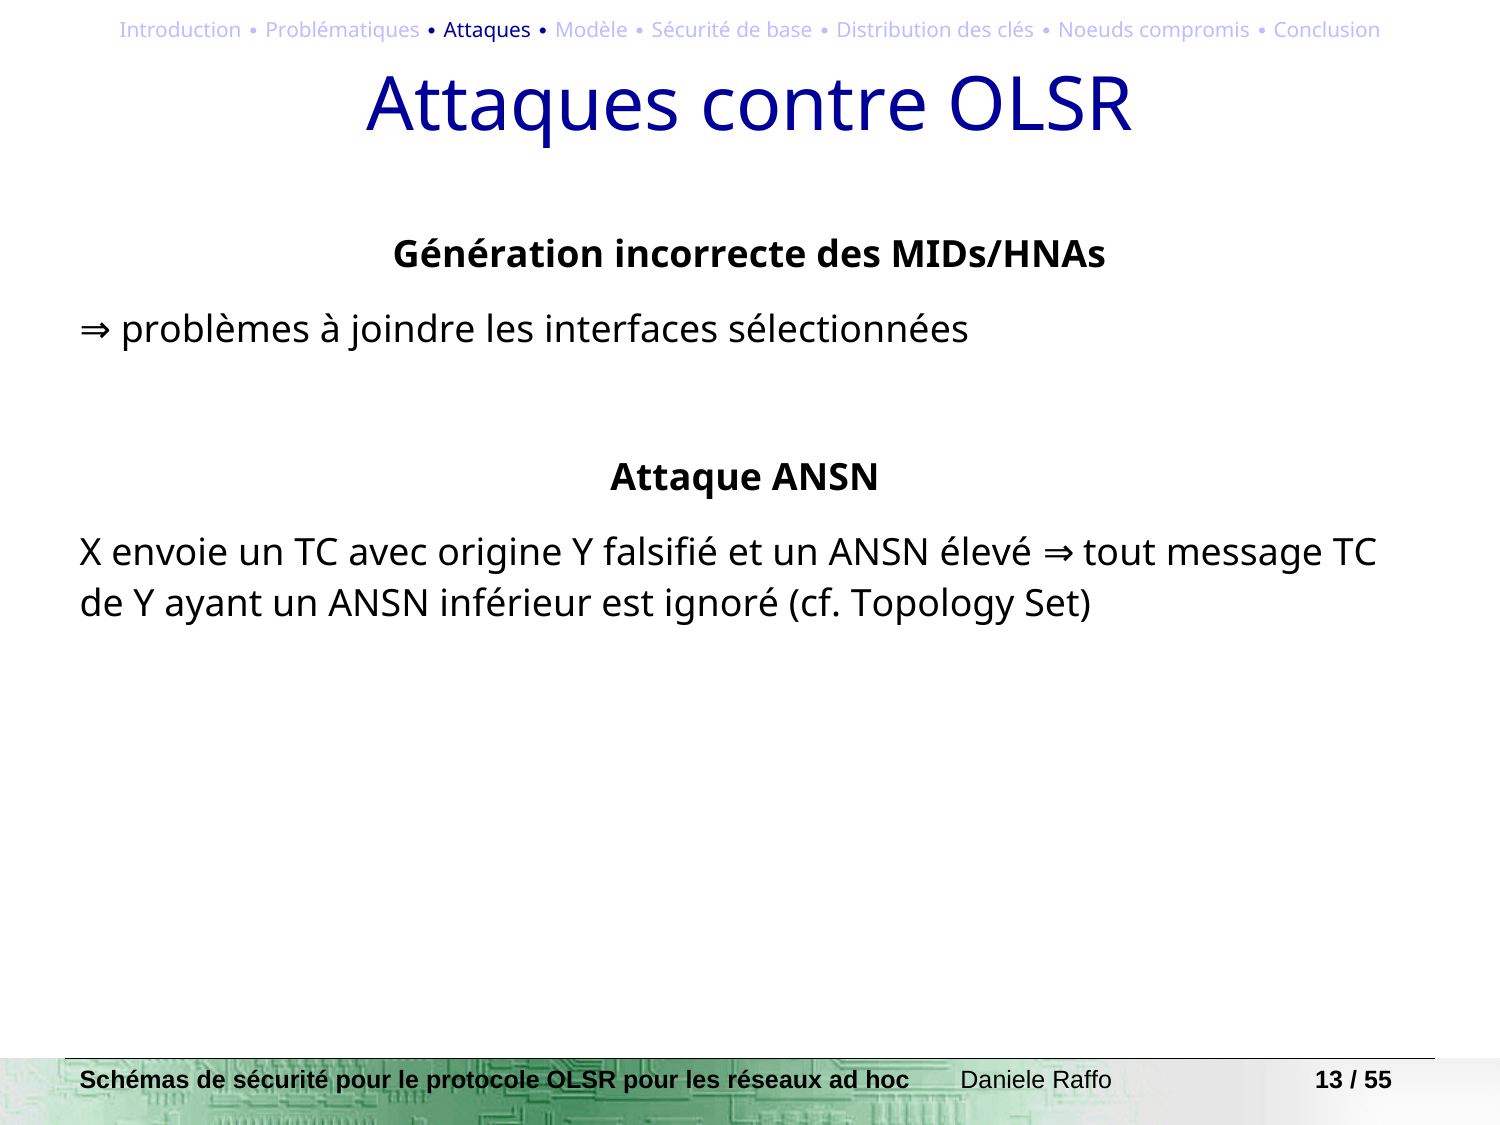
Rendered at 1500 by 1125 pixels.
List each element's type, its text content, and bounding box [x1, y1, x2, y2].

text_box Schémas de sécurité pour le protocole OLSR pour les réseaux ad hoc Daniele Raffo [64, 1058, 1436, 1103]
text_box Attaques contre OLSR [64, 52, 1436, 161]
text_box Génération incorrecte des MIDs/HNAs ⇒ problèmes à joindre les interfaces sélectionnées Attaque ANSN X envoie un TC avec origine Y falsifié et un ANSN élevé ⇒ tout message TC de Y ayant un ANSN inférieur est ignoré (cf. Topology Set) [64, 219, 1436, 636]
text_box Introduction ∙ Problématiques ∙ Attaques ∙ Modèle ∙ Sécurité de base ∙ Distribution des clés ∙ Noeuds compromis ∙ Conclusion [0, 7, 1500, 52]
picture [0, 1058, 1500, 1125]
